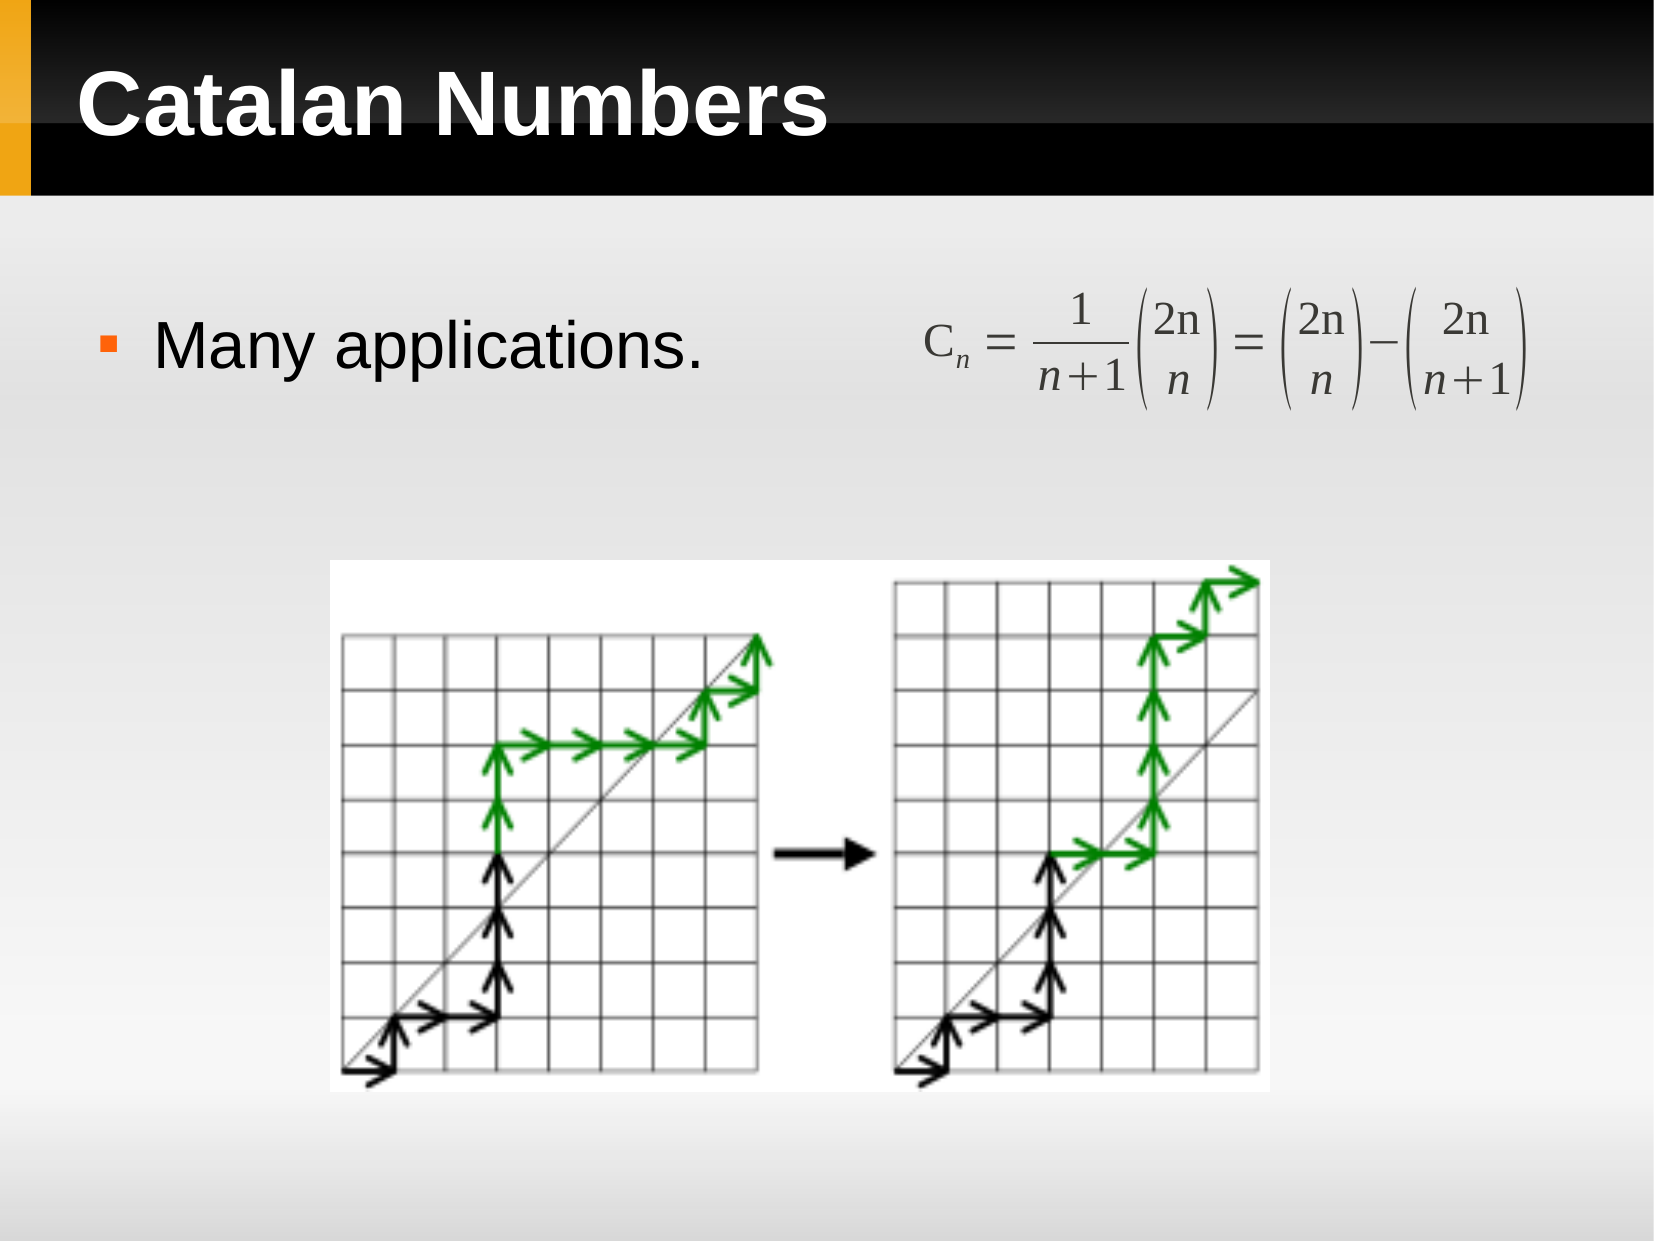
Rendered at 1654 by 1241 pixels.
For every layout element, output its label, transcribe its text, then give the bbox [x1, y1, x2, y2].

picture [0, 0, 1654, 1241]
list Many applications. [82, 307, 1571, 868]
chart [915, 281, 1536, 414]
title Catalan Numbers [76, 7, 1565, 200]
